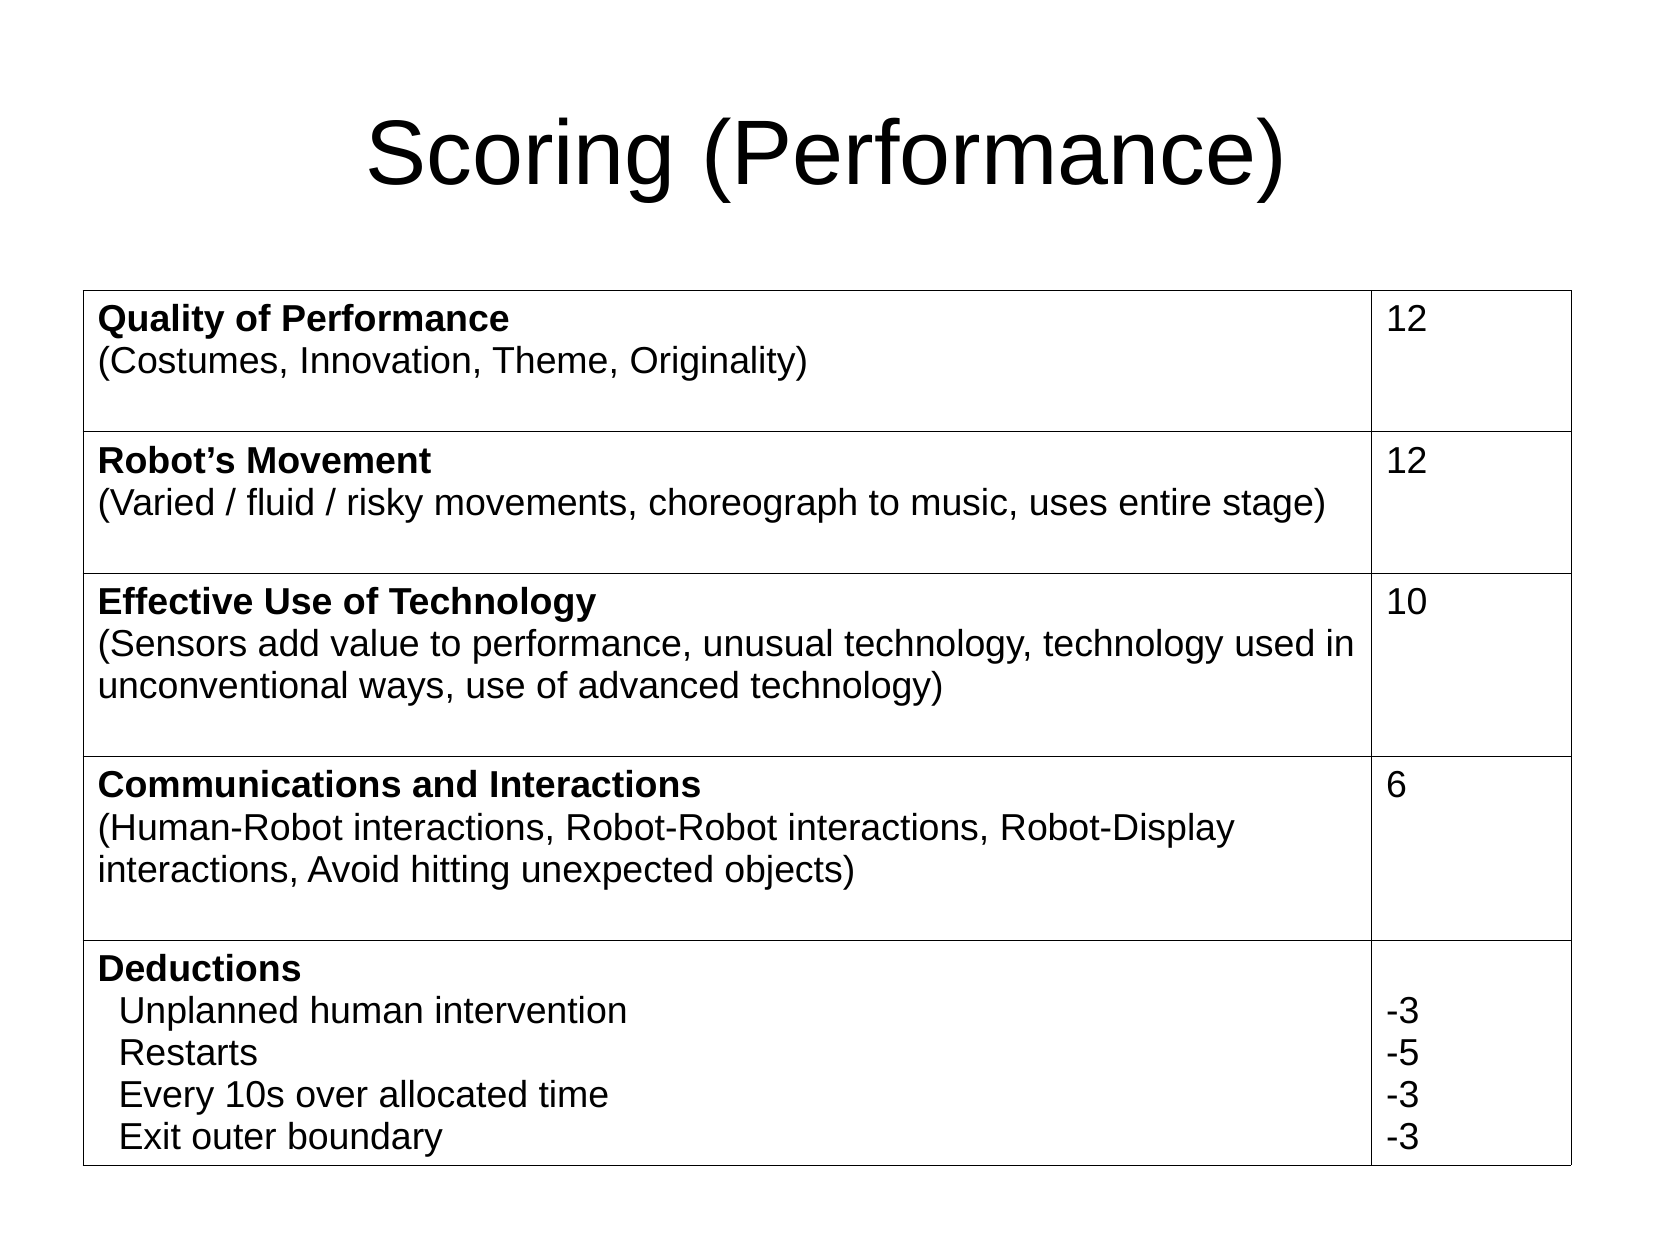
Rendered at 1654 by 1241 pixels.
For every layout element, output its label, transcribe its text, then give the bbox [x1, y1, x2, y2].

table_cell 12 [1372, 432, 1571, 573]
table_cell Effective Use of Technology (Sensors add value to performance, unusual technology, technology used in unconventional ways, use of advanced technology) [84, 574, 1371, 756]
table_cell -3 -5 -3 -3 [1372, 941, 1571, 1165]
table_cell Deductions Unplanned human intervention Restarts Every 10s over allocated time Exit outer boundary [84, 941, 1371, 1165]
table_header 12 [1372, 291, 1571, 431]
table_cell 10 [1372, 574, 1571, 756]
title Scoring (Performance) [82, 49, 1571, 257]
table_cell Communications and Interactions (Human-Robot interactions, Robot-Robot interactions, Robot-Display interactions, Avoid hitting unexpected objects) [84, 757, 1371, 940]
table_cell Robot’s Movement (Varied / fluid / risky movements, choreograph to music, uses entire stage) [84, 432, 1371, 573]
table_header Quality of Performance (Costumes, Innovation, Theme, Originality) [84, 291, 1371, 431]
table_cell 6 [1372, 757, 1571, 940]
